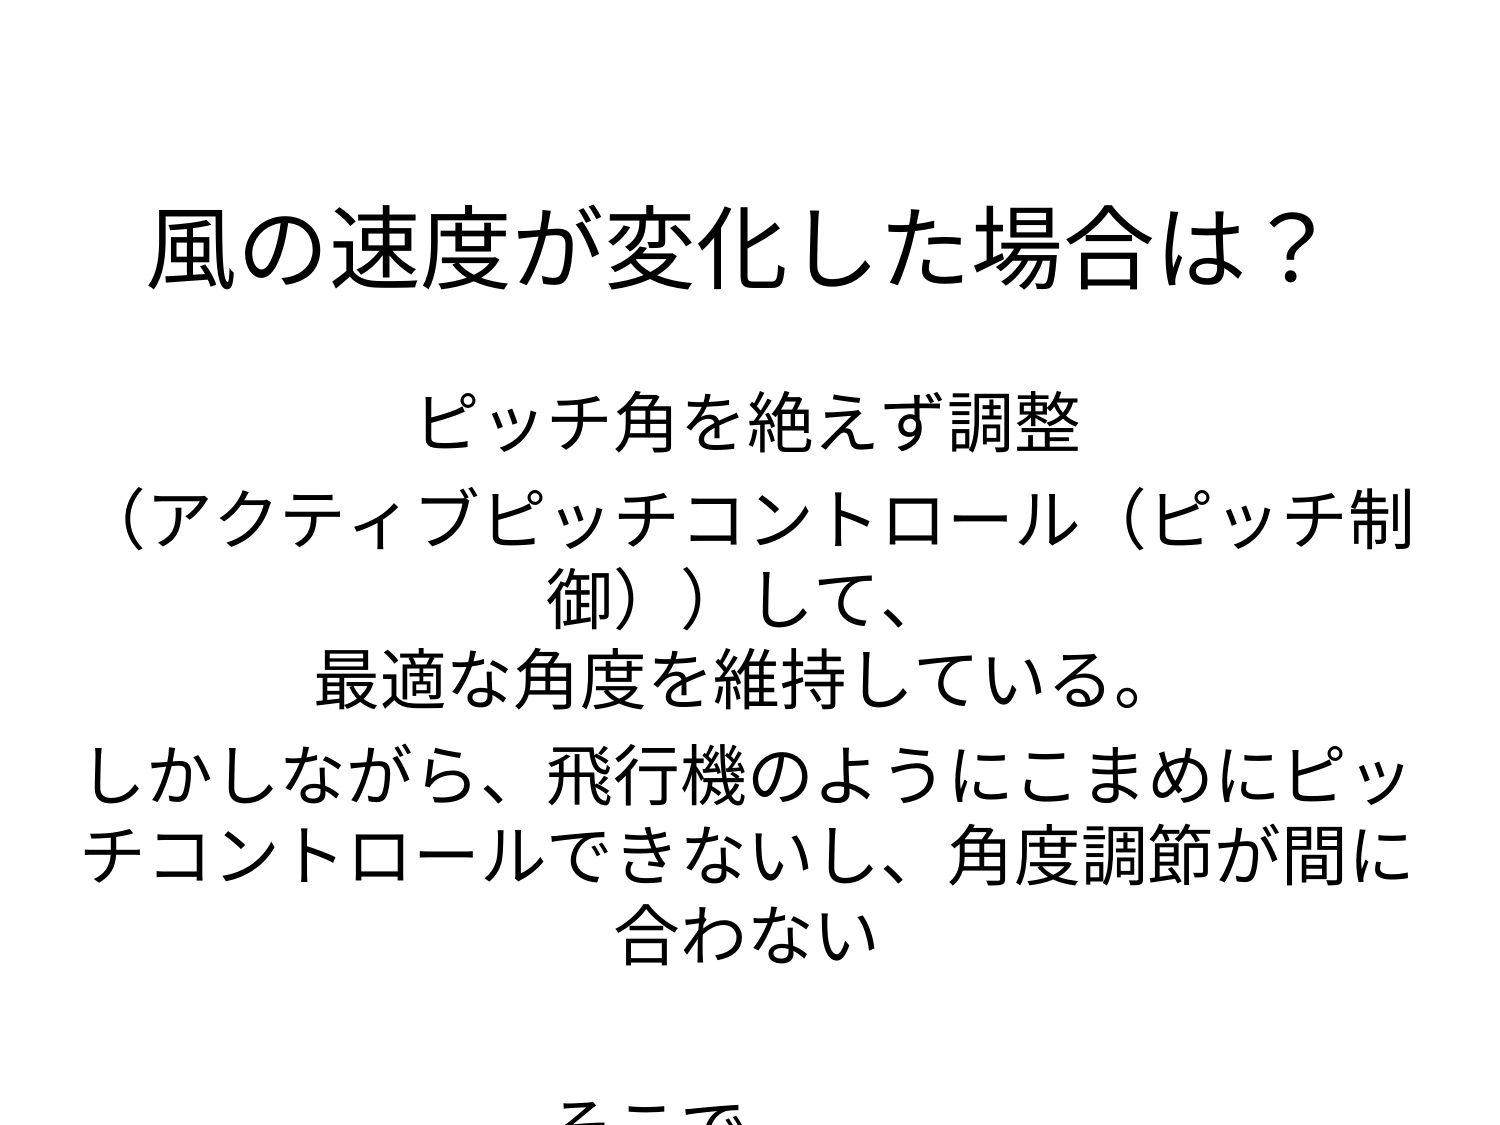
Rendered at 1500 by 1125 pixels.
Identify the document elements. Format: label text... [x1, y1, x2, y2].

subtitle ピッチ角を絶えず調整 （アクティブピッチコントロール（ピッチ制御））して、 最適な角度を維持している。 しかしながら、飛行機のようにこまめにピッチコントロールできないし、角度調節が間に合わない そこで、、、 [47, 373, 1447, 1071]
title 風の速度が変化した場合は？ [82, 125, 1403, 367]
